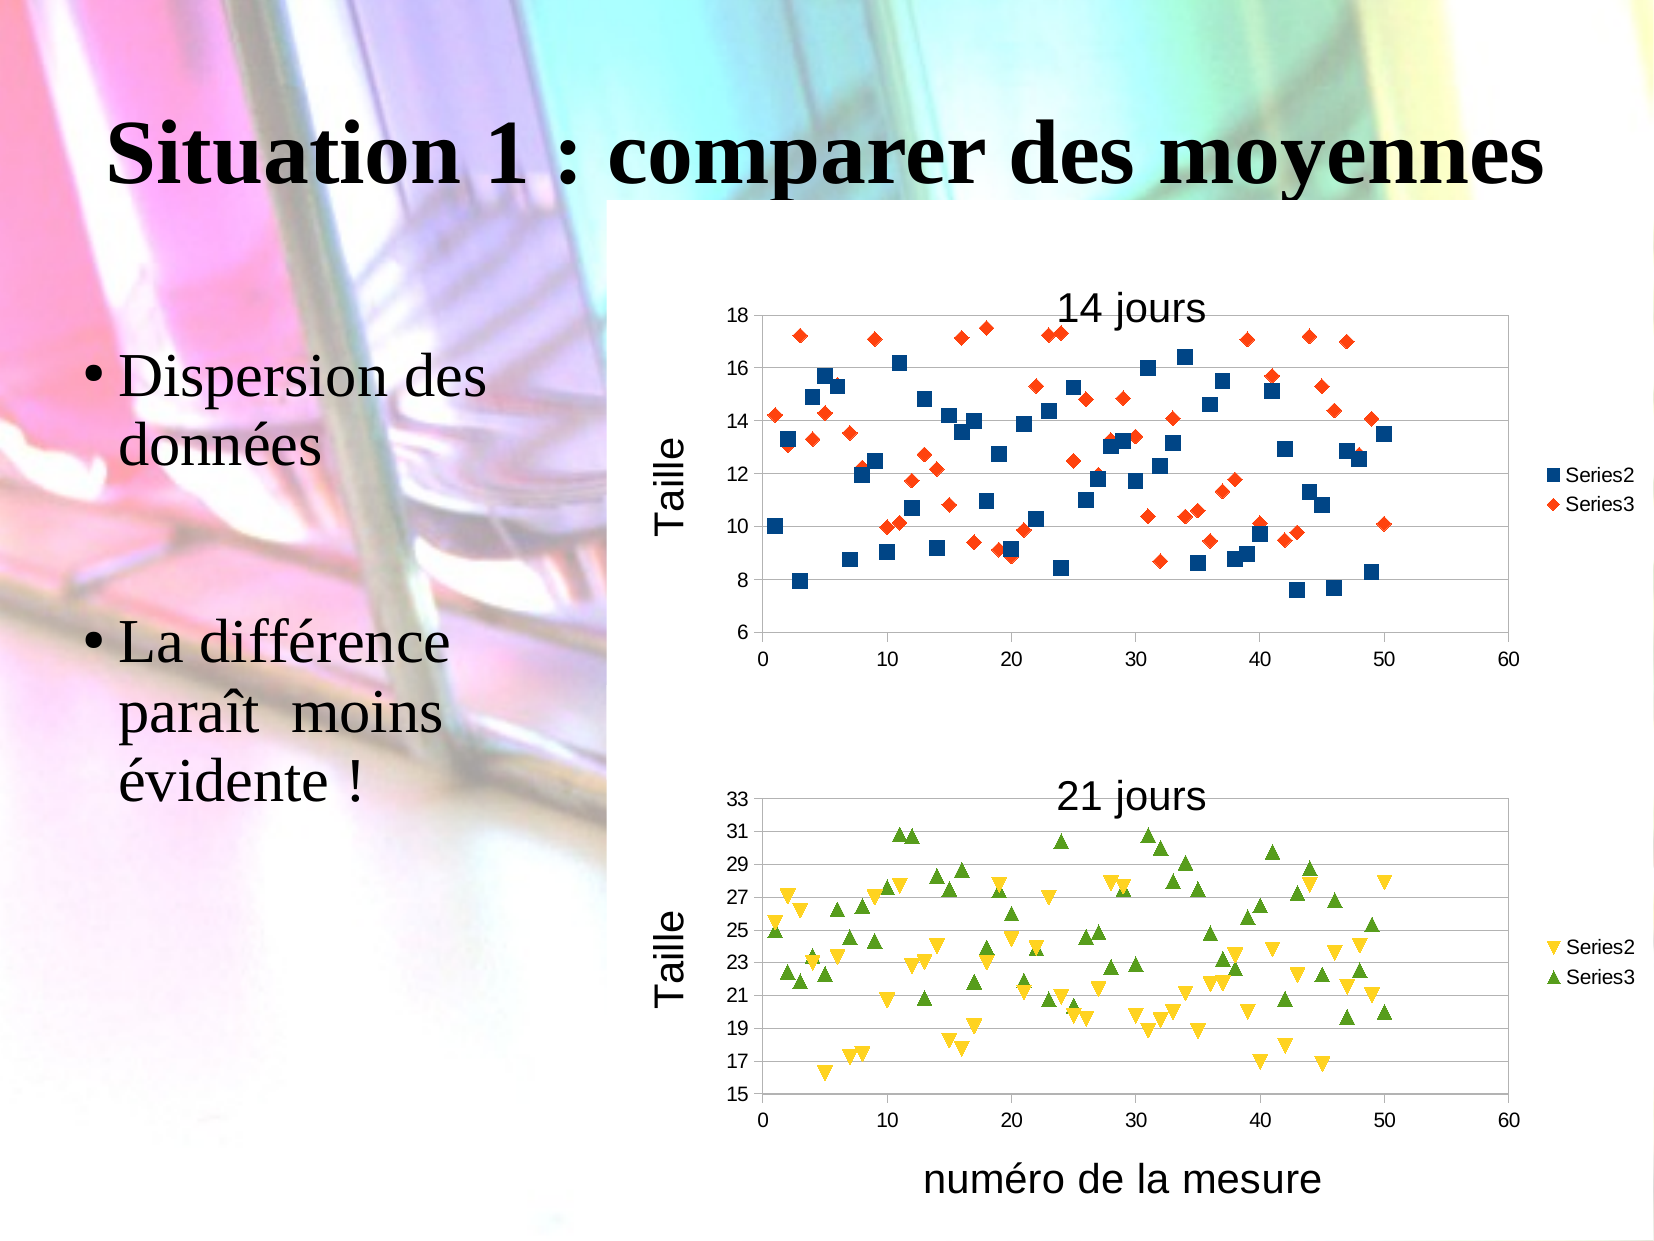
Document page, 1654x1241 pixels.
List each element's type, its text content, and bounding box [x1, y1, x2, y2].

title Situation 1 : comparer des moyennes [82, 49, 1571, 257]
chart [606, 200, 1654, 1241]
text_box Dispersion des données La différence paraît moins évidente ! [82, 340, 508, 816]
picture [0, 0, 1654, 1241]
